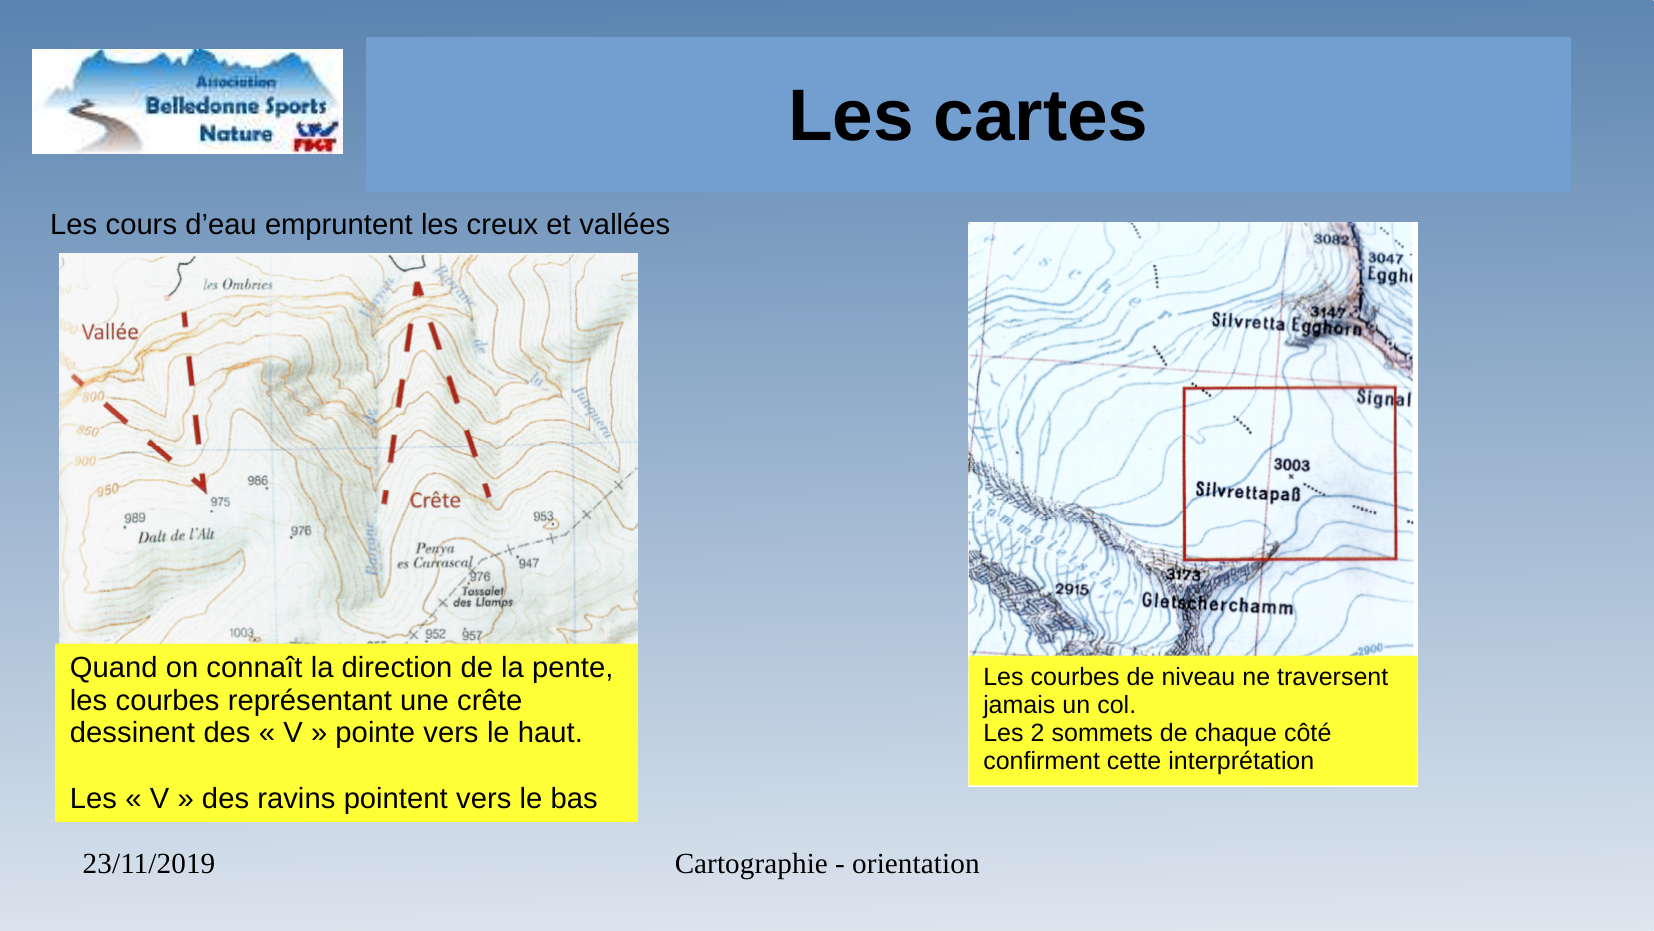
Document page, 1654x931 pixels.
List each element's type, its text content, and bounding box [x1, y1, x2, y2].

picture [59, 253, 638, 643]
text_box Les courbes de niveau ne traversent jamais un col. Les 2 sommets de chaque côté confirment cette interprétation [968, 655, 1418, 786]
text_box Les cours d’eau empruntent les creux et vallées [35, 200, 687, 249]
picture [968, 222, 1418, 655]
picture [32, 49, 343, 154]
text_box Quand on connaît la direction de la pente, les courbes représentant une crête dessinent des « V » pointe vers le haut. Les « V » des ravins pointent vers le bas [55, 643, 638, 823]
title Les cartes [366, 37, 1571, 193]
